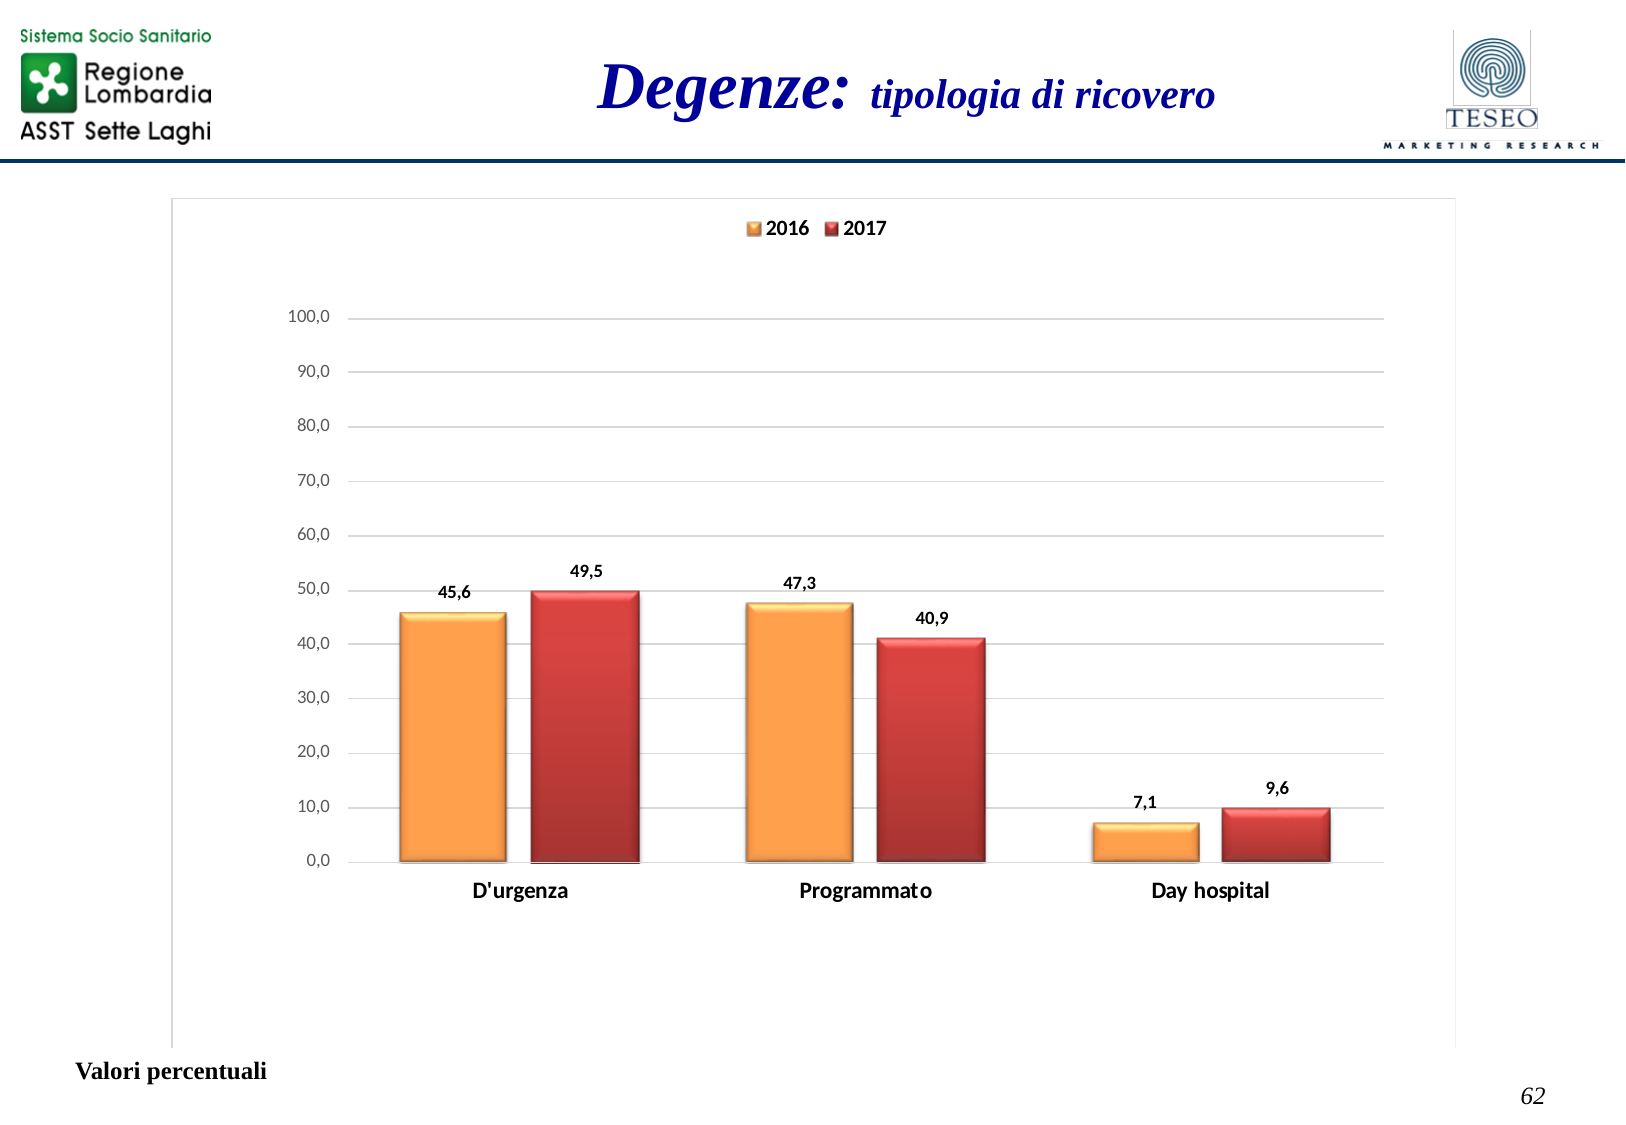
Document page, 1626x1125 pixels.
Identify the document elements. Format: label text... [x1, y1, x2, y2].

picture [1381, 30, 1604, 149]
text_box Degenze: tipologia di ricovero [363, 19, 1451, 144]
picture [171, 197, 1456, 1048]
text_box Valori percentuali [0, 1039, 343, 1100]
picture [21, 26, 211, 148]
